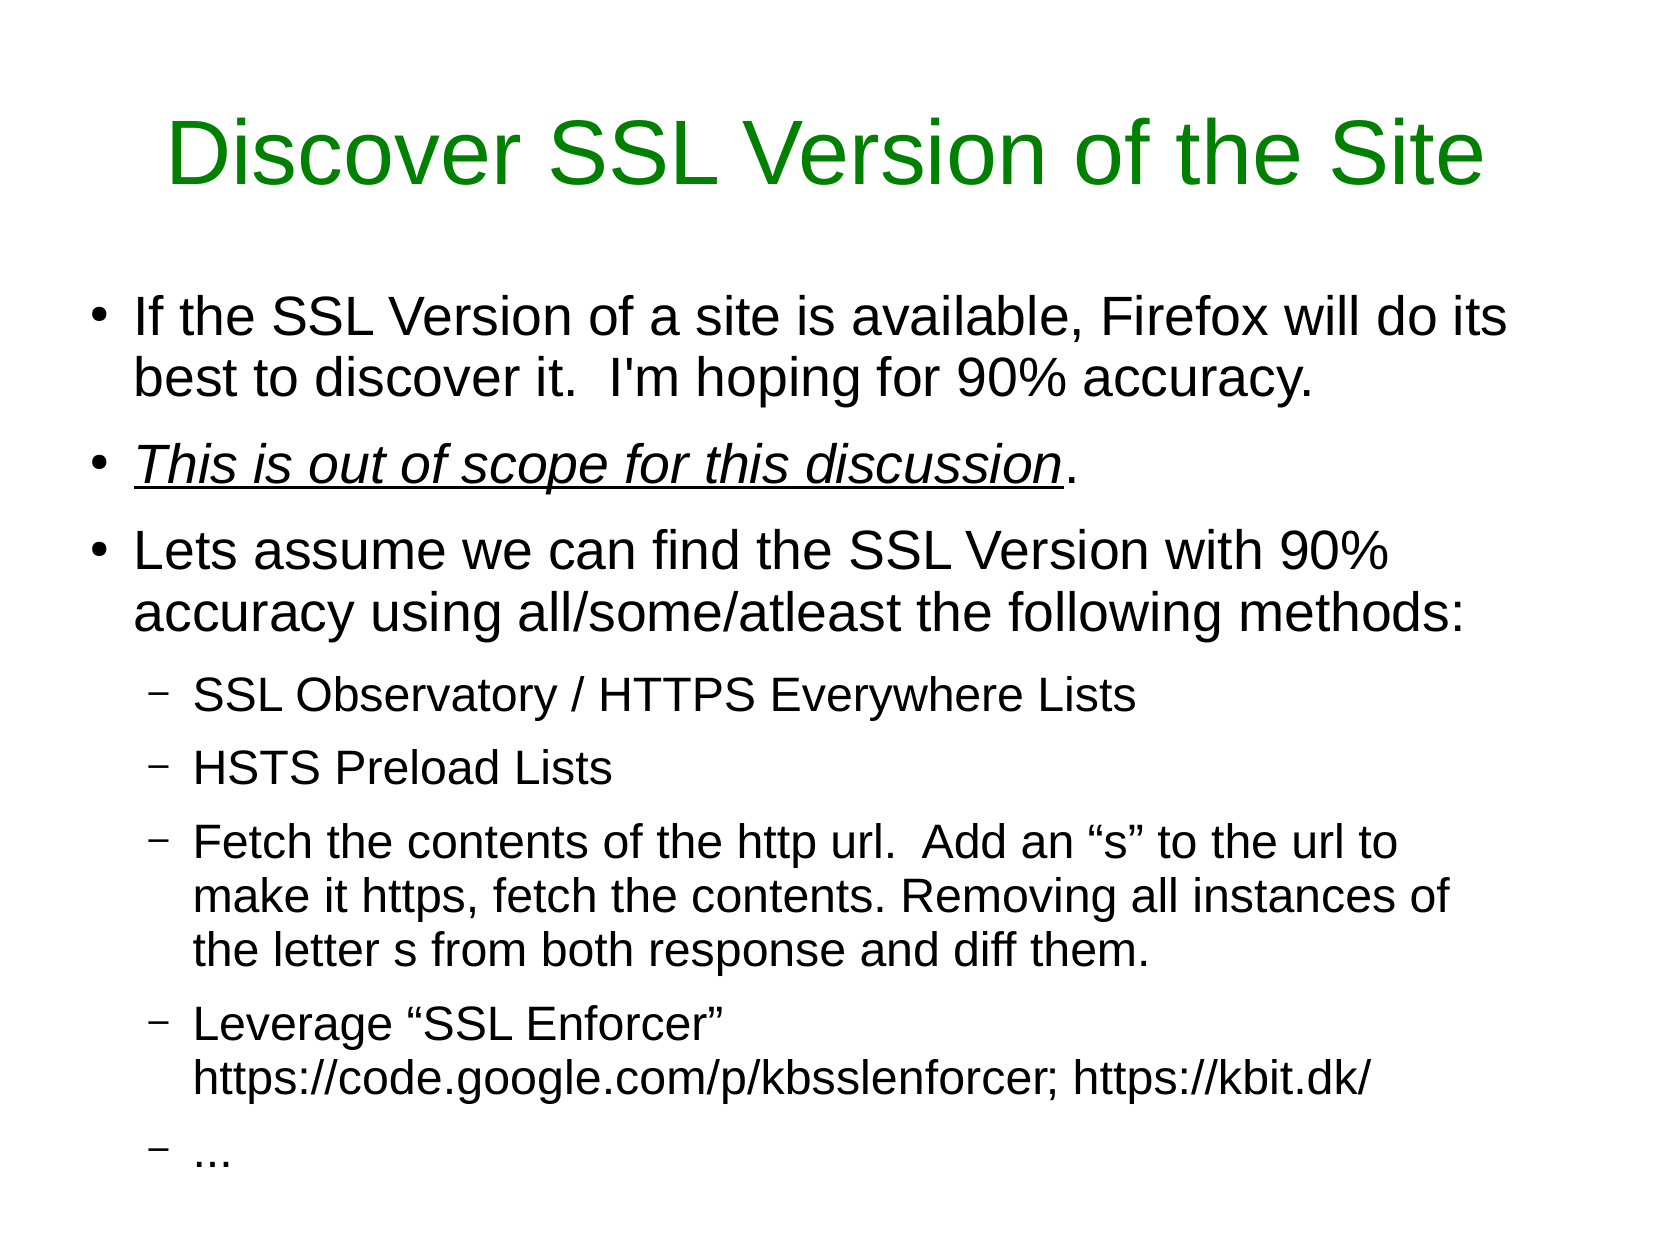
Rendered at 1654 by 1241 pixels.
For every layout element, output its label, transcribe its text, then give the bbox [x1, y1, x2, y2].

title Discover SSL Version of the Site [82, 49, 1571, 257]
list If the SSL Version of a site is available, Firefox will do its best to discover it. I'm hoping for 90% accuracy. This is out of scope for this discussion. Lets assume we can find the SSL Version with 90% accuracy using all/some/atleast the following methods: SSL Observatory / HTTPS Everywhere Lists HSTS Preload Lists Fetch the contents of the http url. Add an “s” to the url to make it https, fetch the contents. Removing all instances of the letter s from both response and diff them. Leverage “SSL Enforcer” https://code.google.com/p/kbsslenforcer; https://kbit.dk/ ... [74, 285, 1531, 1200]
